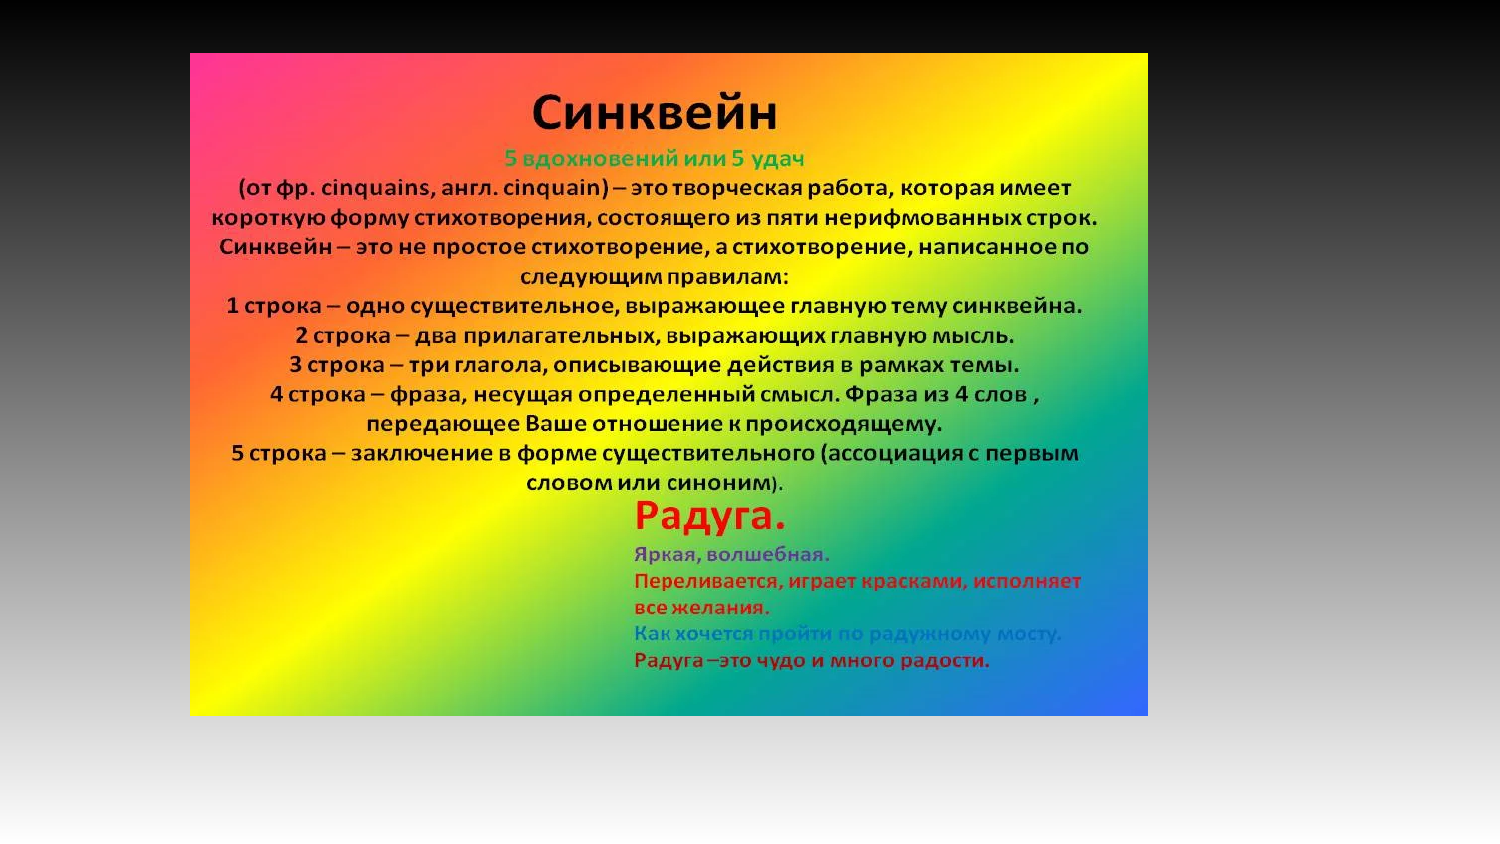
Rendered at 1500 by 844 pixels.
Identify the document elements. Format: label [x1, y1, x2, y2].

picture [190, 53, 1148, 716]
